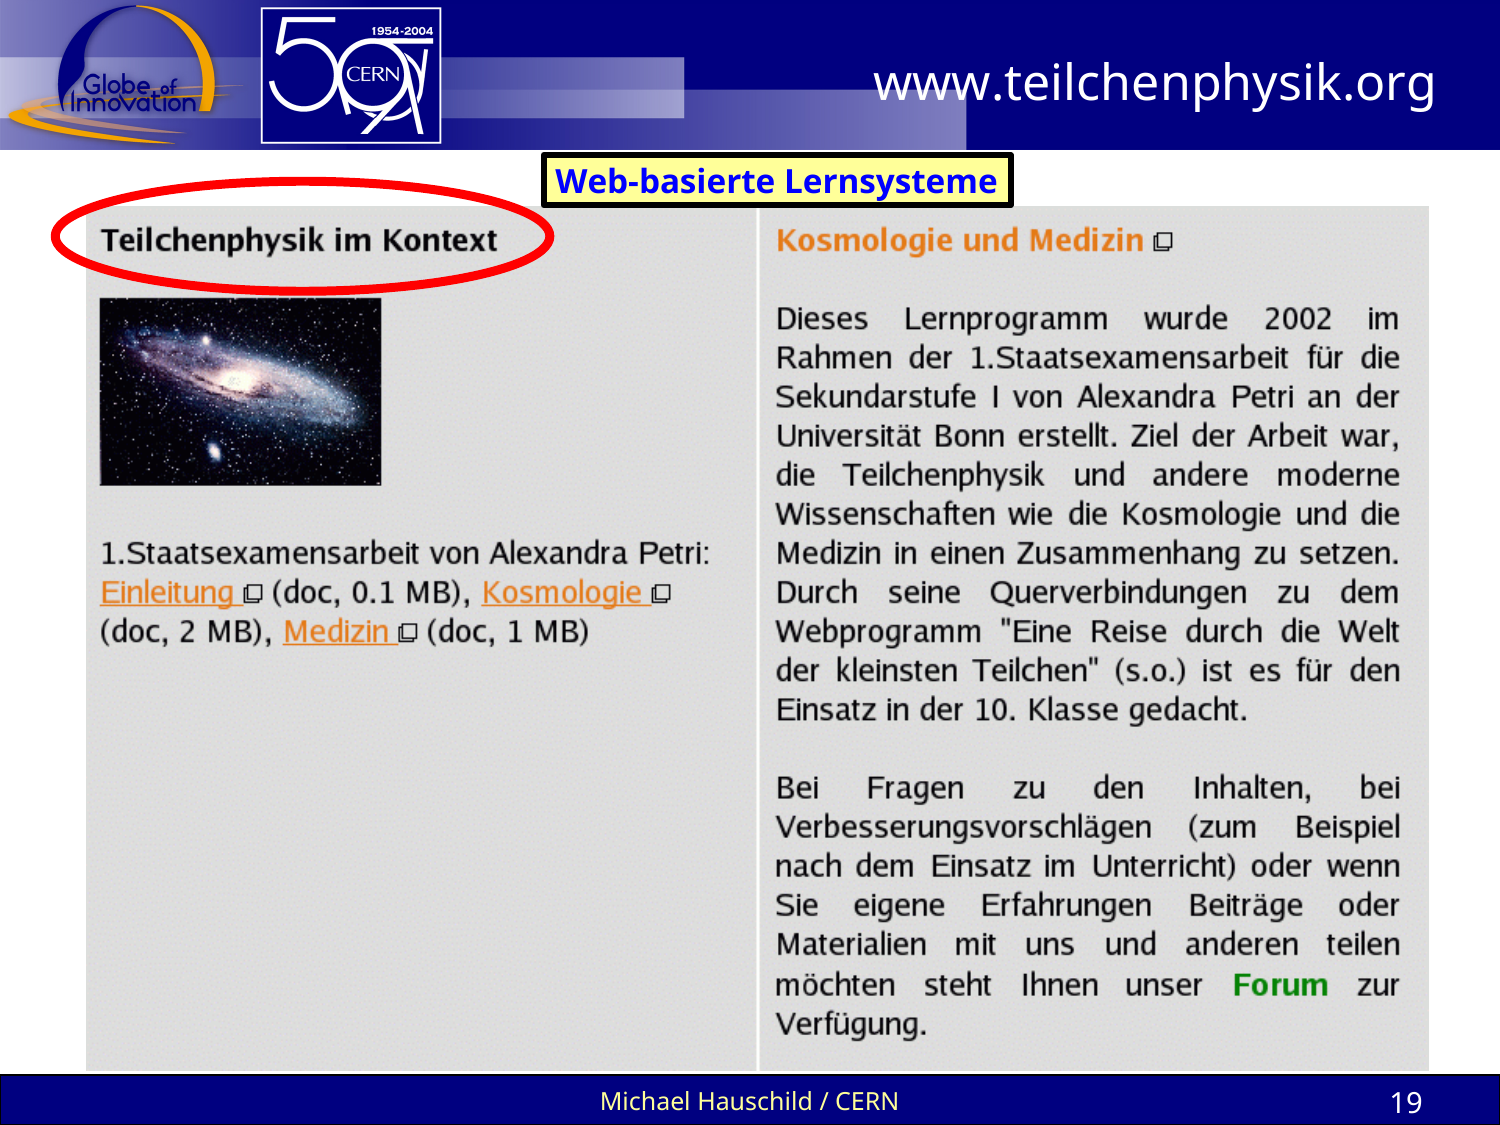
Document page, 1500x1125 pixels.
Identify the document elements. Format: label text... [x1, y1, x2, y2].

picture [86, 206, 545, 286]
text_box Web-basierte Lernsysteme [543, 154, 992, 203]
picture [86, 206, 1429, 1071]
title www.teilchenphysik.org [450, 37, 1438, 126]
picture [0, 0, 1500, 150]
